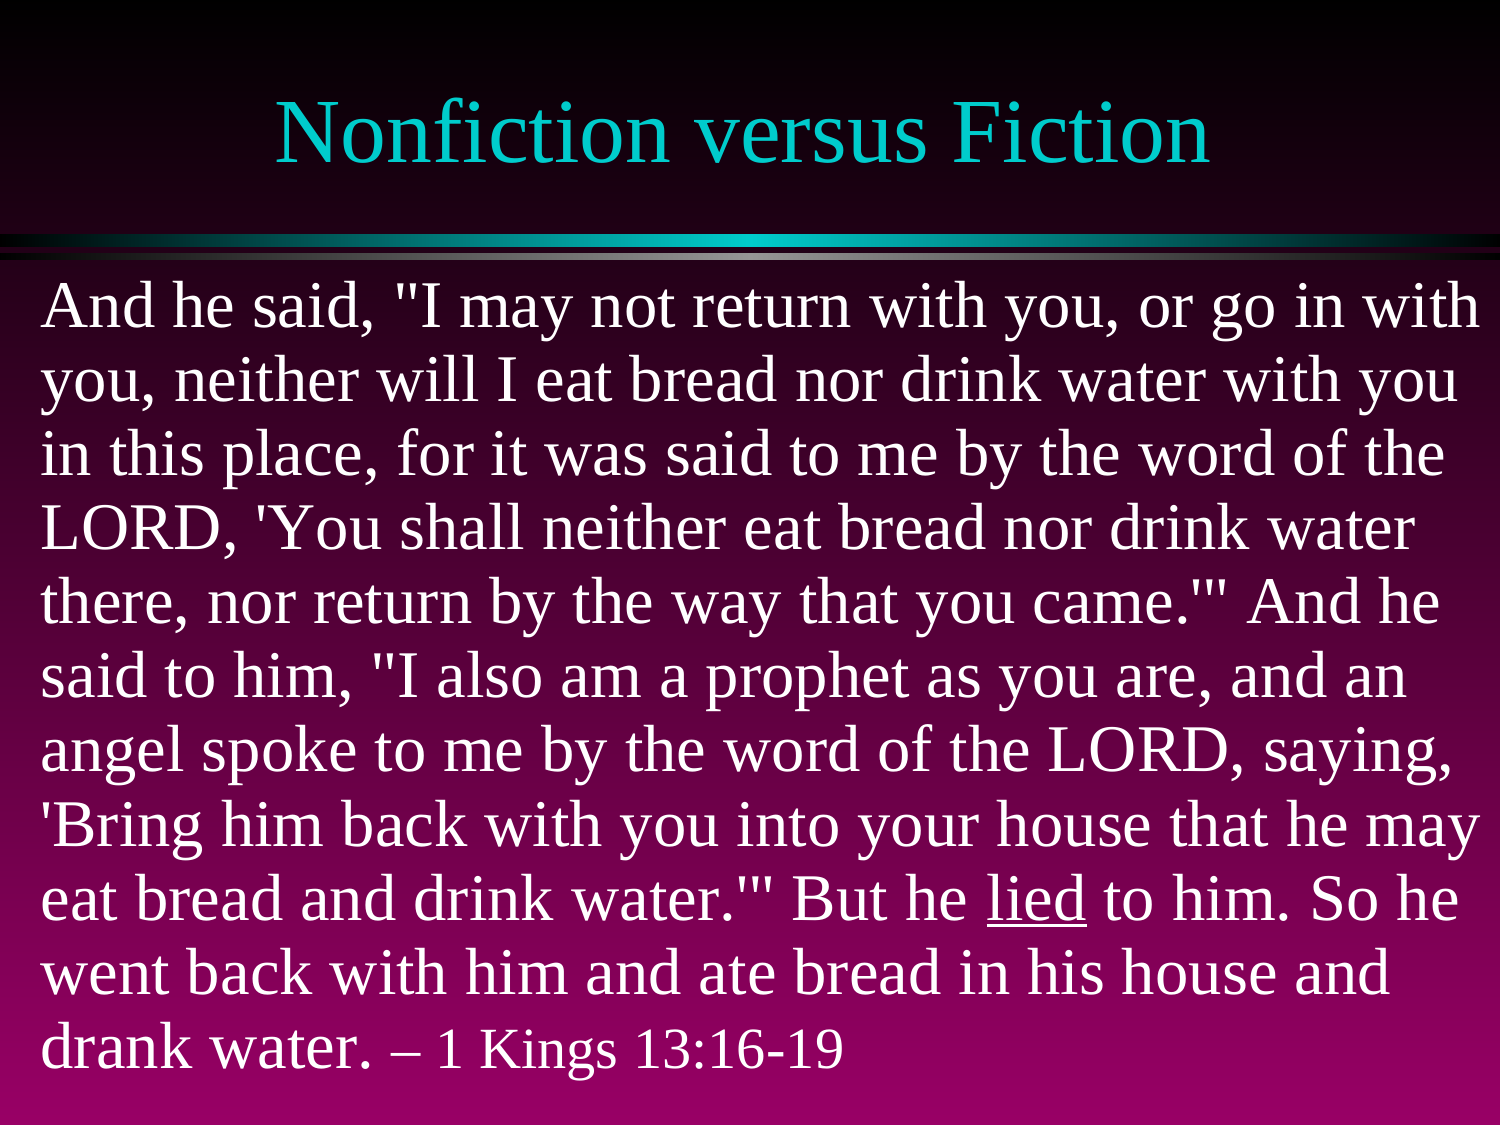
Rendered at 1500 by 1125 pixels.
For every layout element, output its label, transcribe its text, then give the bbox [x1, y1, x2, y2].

text_box And he said, "I may not return with you, or go in with you, neither will I eat bread nor drink water with you in this place, for it was said to me by the word of the LORD, 'You shall neither eat bread nor drink water there, nor return by the way that you came.'" And he said to him, "I also am a prophet as you are, and an angel spoke to me by the word of the LORD, saying, 'Bring him back with you into your house that he may eat bread and drink water.'" But he lied to him. So he went back with him and ate bread in his house and drank water. – 1 Kings 13:16-19 [25, 260, 1500, 1091]
title Nonfiction versus Fiction [99, 37, 1388, 225]
